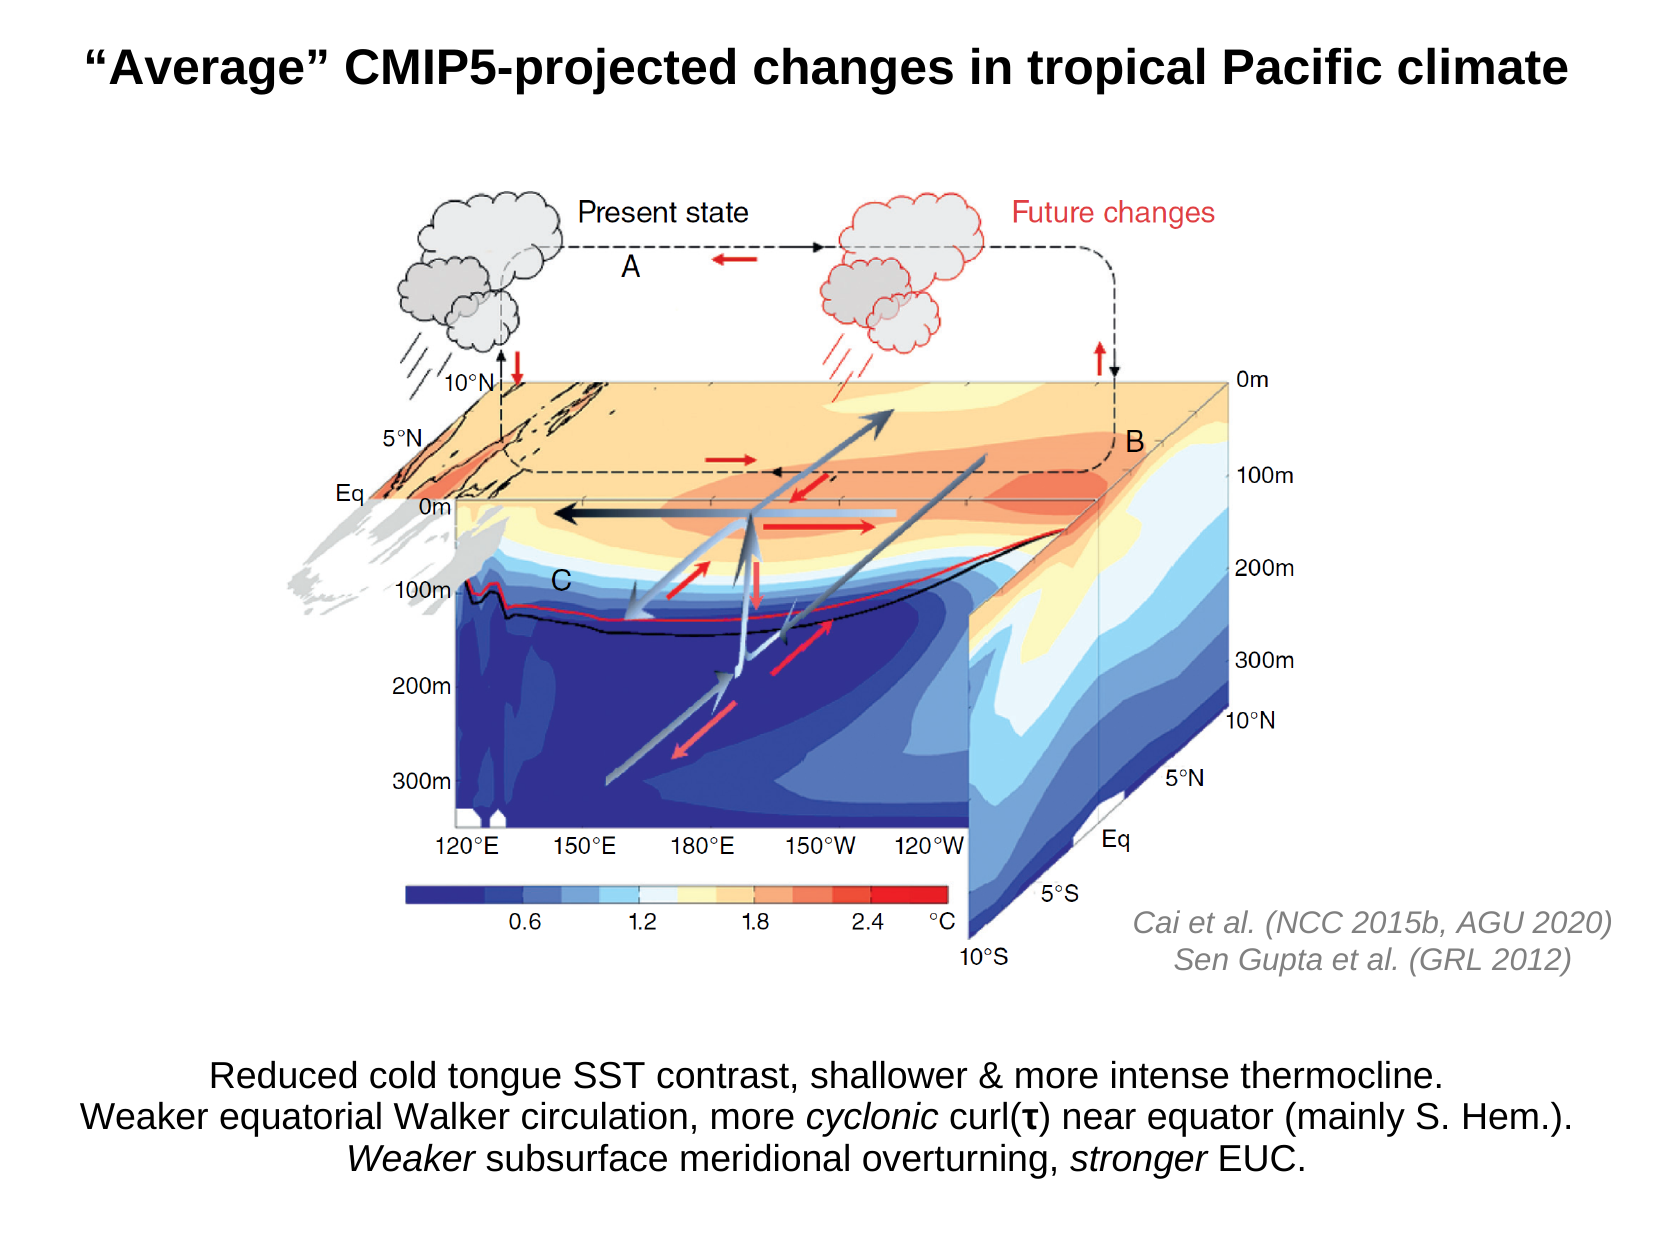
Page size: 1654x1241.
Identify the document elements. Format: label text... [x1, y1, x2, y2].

text_box “Average” CMIP5-projected changes in tropical Pacific climate [39, 25, 1615, 95]
text_box Cai et al. (NCC 2015b, AGU 2020) Sen Gupta et al. (GRL 2012) [1109, 894, 1638, 993]
picture [266, 177, 1315, 982]
text_box Reduced cold tongue SST contrast, shallower & more intense thermocline. Weaker equatorial Walker circulation, more cyclonic curl(τ) near equator (mainly S. Hem.). Weaker subsurface meridional overturning, stronger EUC. [29, 1047, 1625, 1187]
